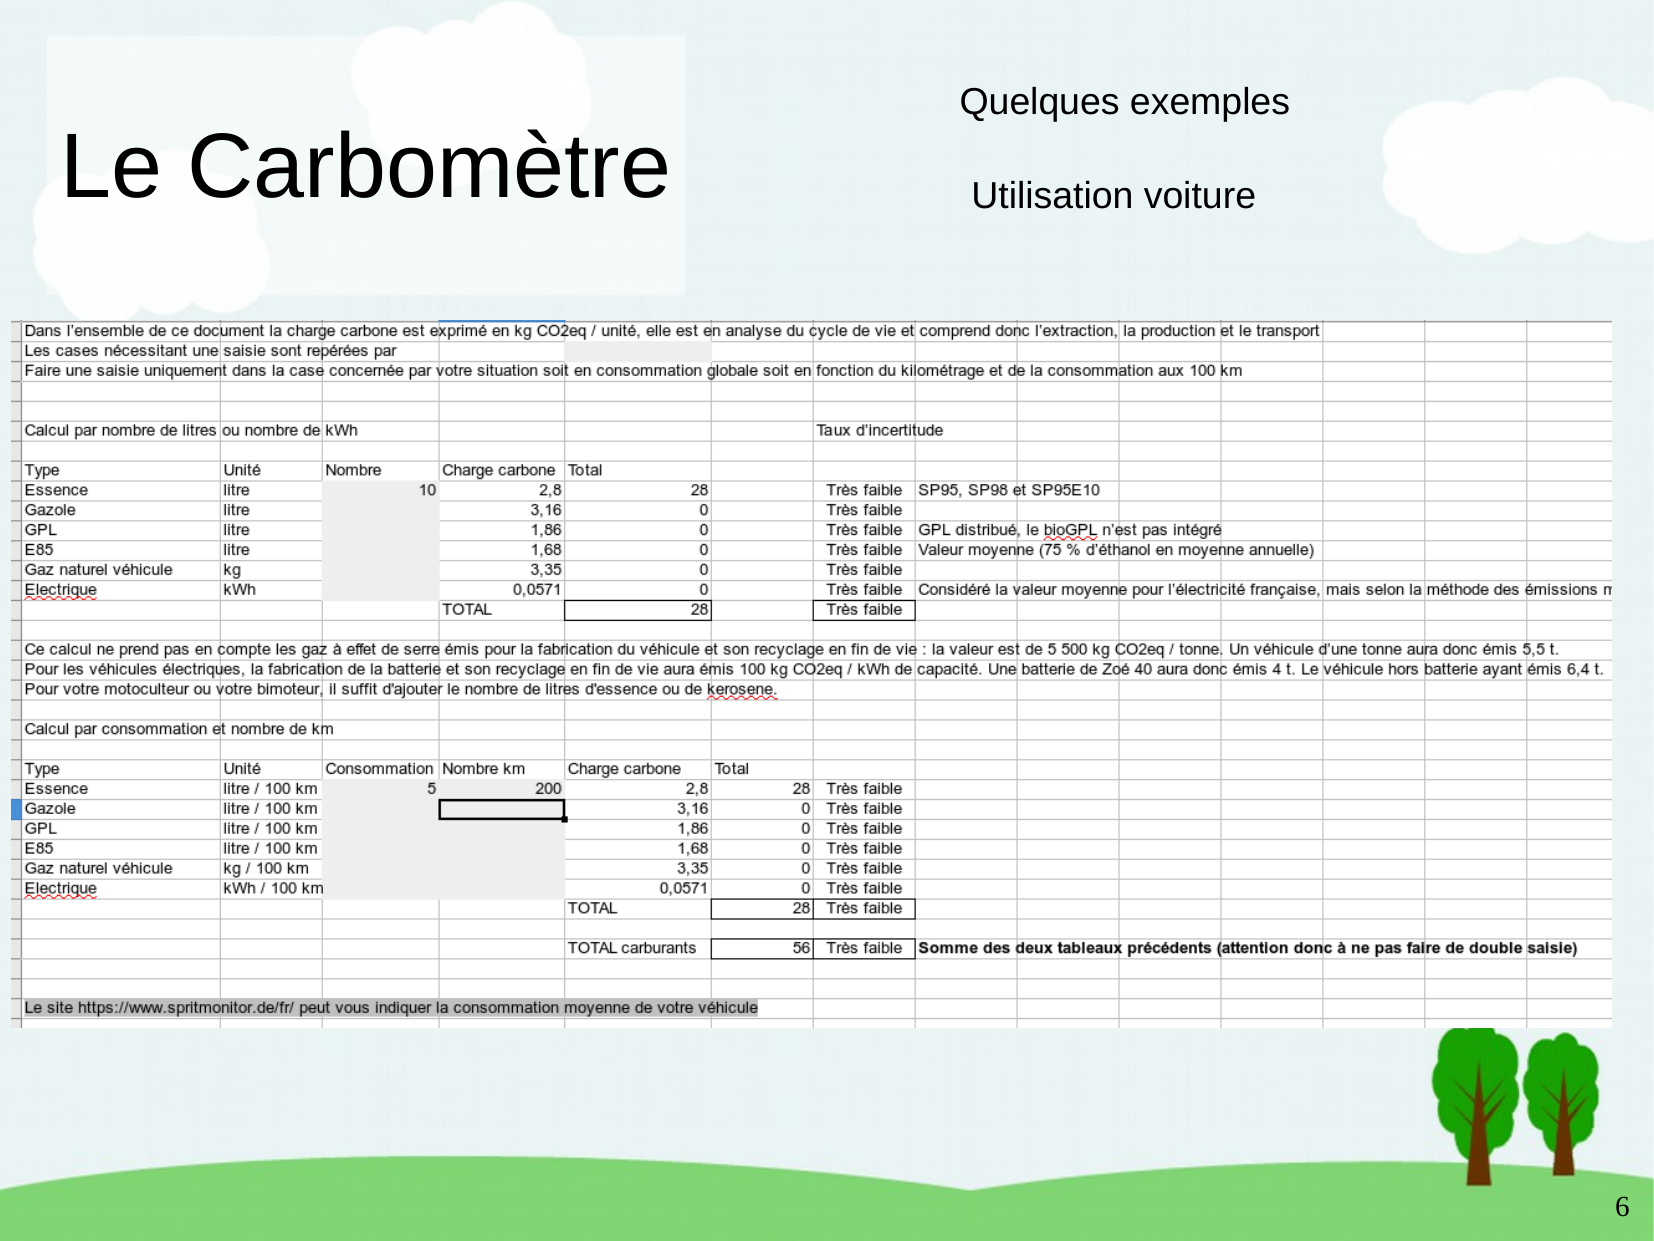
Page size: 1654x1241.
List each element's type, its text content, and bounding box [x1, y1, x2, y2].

title Le Carbomètre [47, 35, 686, 296]
text_box Quelques exemples [944, 73, 1312, 130]
picture [0, 0, 1654, 1241]
text_box Utilisation voiture [956, 167, 1276, 225]
